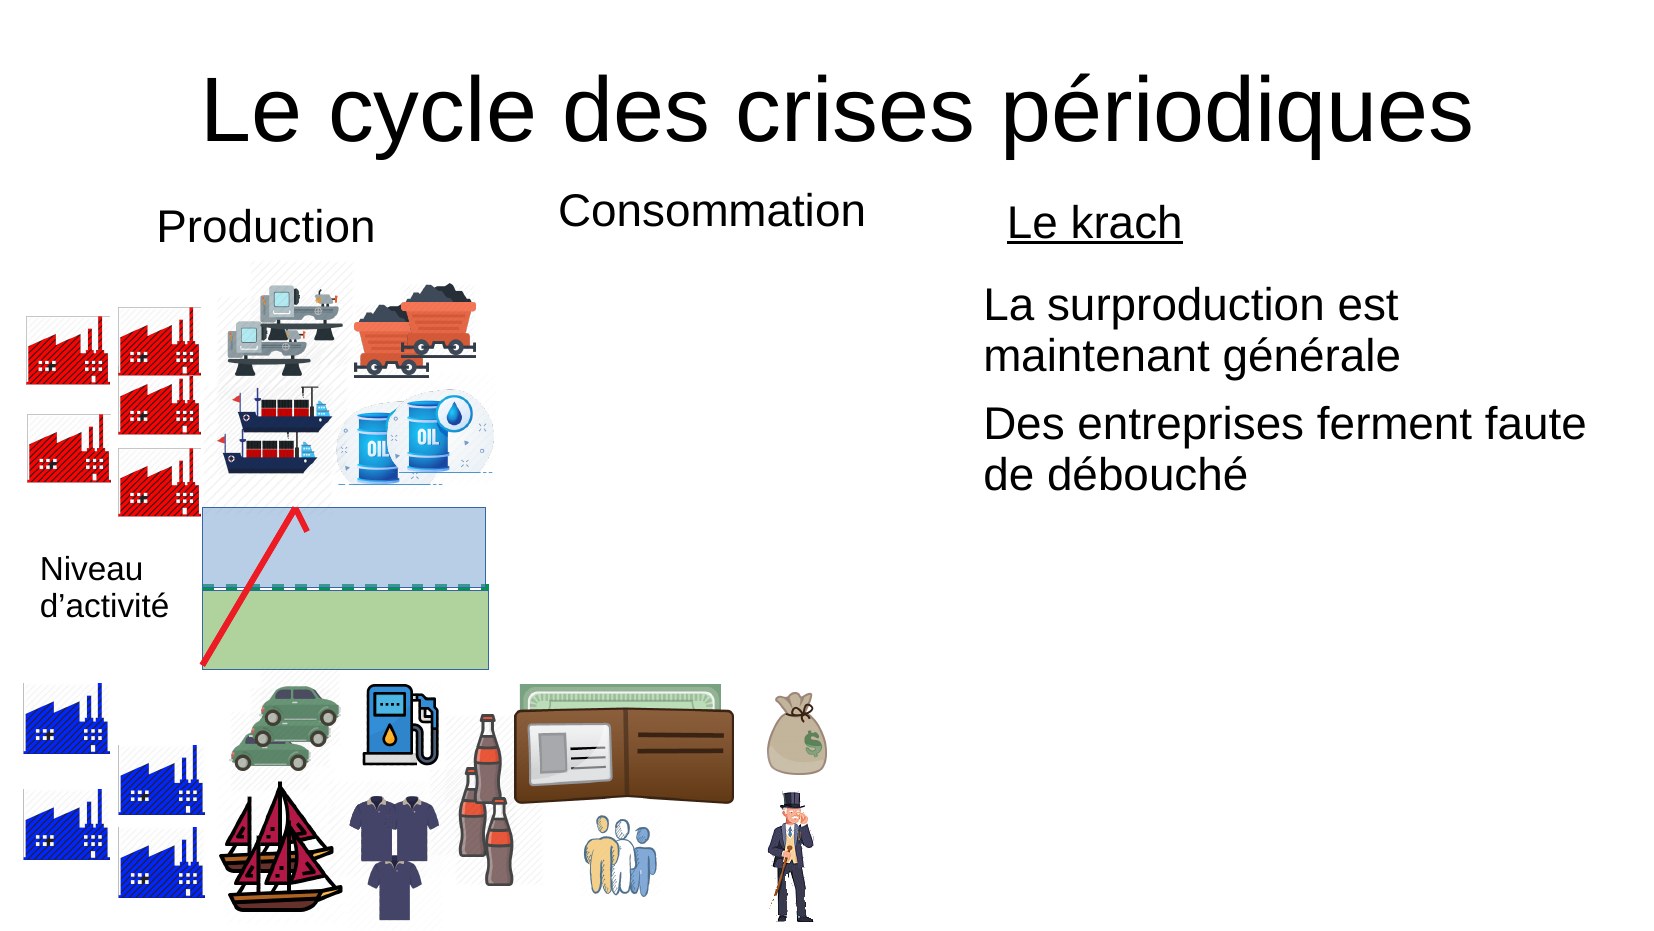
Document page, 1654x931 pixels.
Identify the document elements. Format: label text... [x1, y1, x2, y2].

text_box Le krach [992, 189, 1642, 272]
picture [767, 791, 814, 922]
picture [118, 826, 205, 898]
text_box [252, 507, 486, 588]
picture [23, 788, 110, 860]
picture [118, 744, 205, 815]
picture [118, 259, 497, 517]
picture [215, 665, 734, 931]
text_box [202, 590, 489, 670]
text_box [202, 590, 242, 658]
text_box Production [141, 193, 402, 260]
picture [767, 692, 827, 775]
text_box Des entreprises ferment faute de débouché [968, 390, 1630, 532]
text_box [202, 507, 291, 588]
text_box La surproduction est maintenant générale [968, 271, 1630, 390]
picture [27, 414, 111, 483]
picture [578, 814, 662, 899]
text_box Niveau d’activité [25, 543, 202, 643]
text_box Consommation [543, 177, 886, 295]
title Le cycle des crises périodiques [47, 7, 1630, 213]
picture [23, 682, 110, 754]
picture [26, 316, 110, 386]
